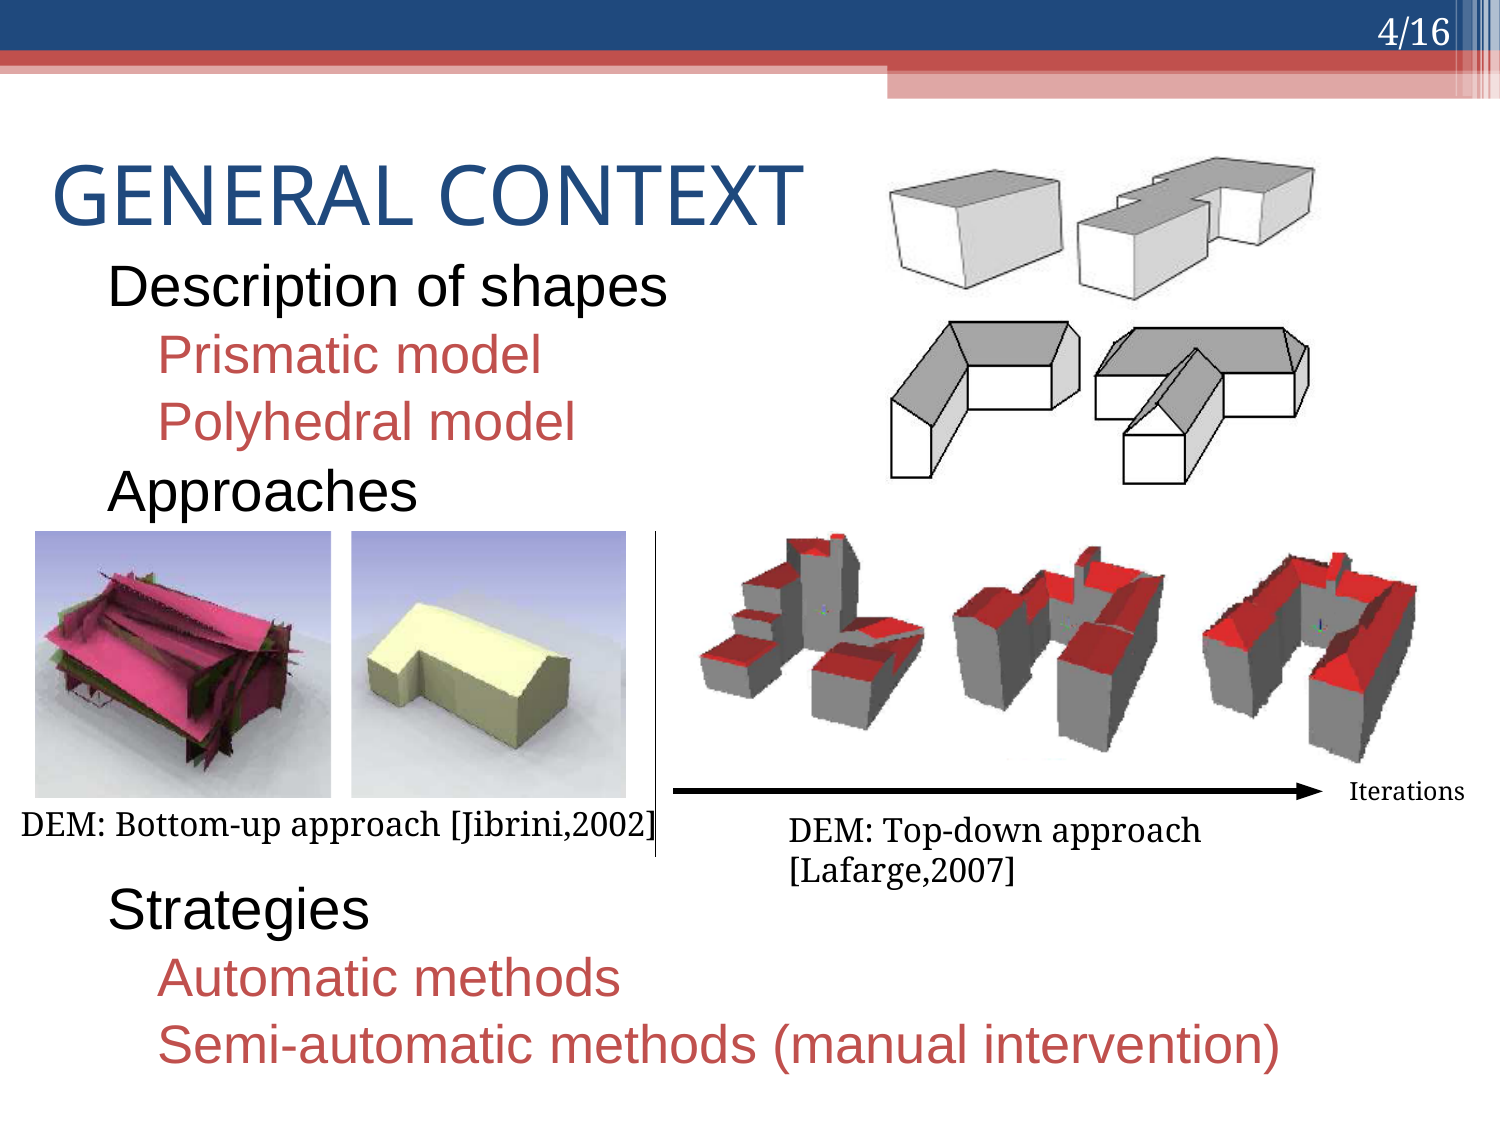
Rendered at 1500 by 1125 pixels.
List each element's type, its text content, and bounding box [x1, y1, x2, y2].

text_box DEM: Bottom-up approach [Jibrini,2002] [5, 795, 674, 851]
title GENERAL CONTEXT [35, 105, 1386, 281]
picture [885, 310, 1329, 502]
list Description of shapes Prismatic model Polyhedral model Approaches Strategies Automatic methods Semi-automatic methods (manual intervention) [75, 246, 1500, 1125]
text_box DEM: Top-down approach [Lafarge,2007] [773, 801, 1447, 857]
picture [35, 531, 626, 798]
text_box 4/16 [1340, 0, 1466, 61]
picture [693, 531, 1453, 776]
text_box Iterations [1334, 767, 1483, 813]
